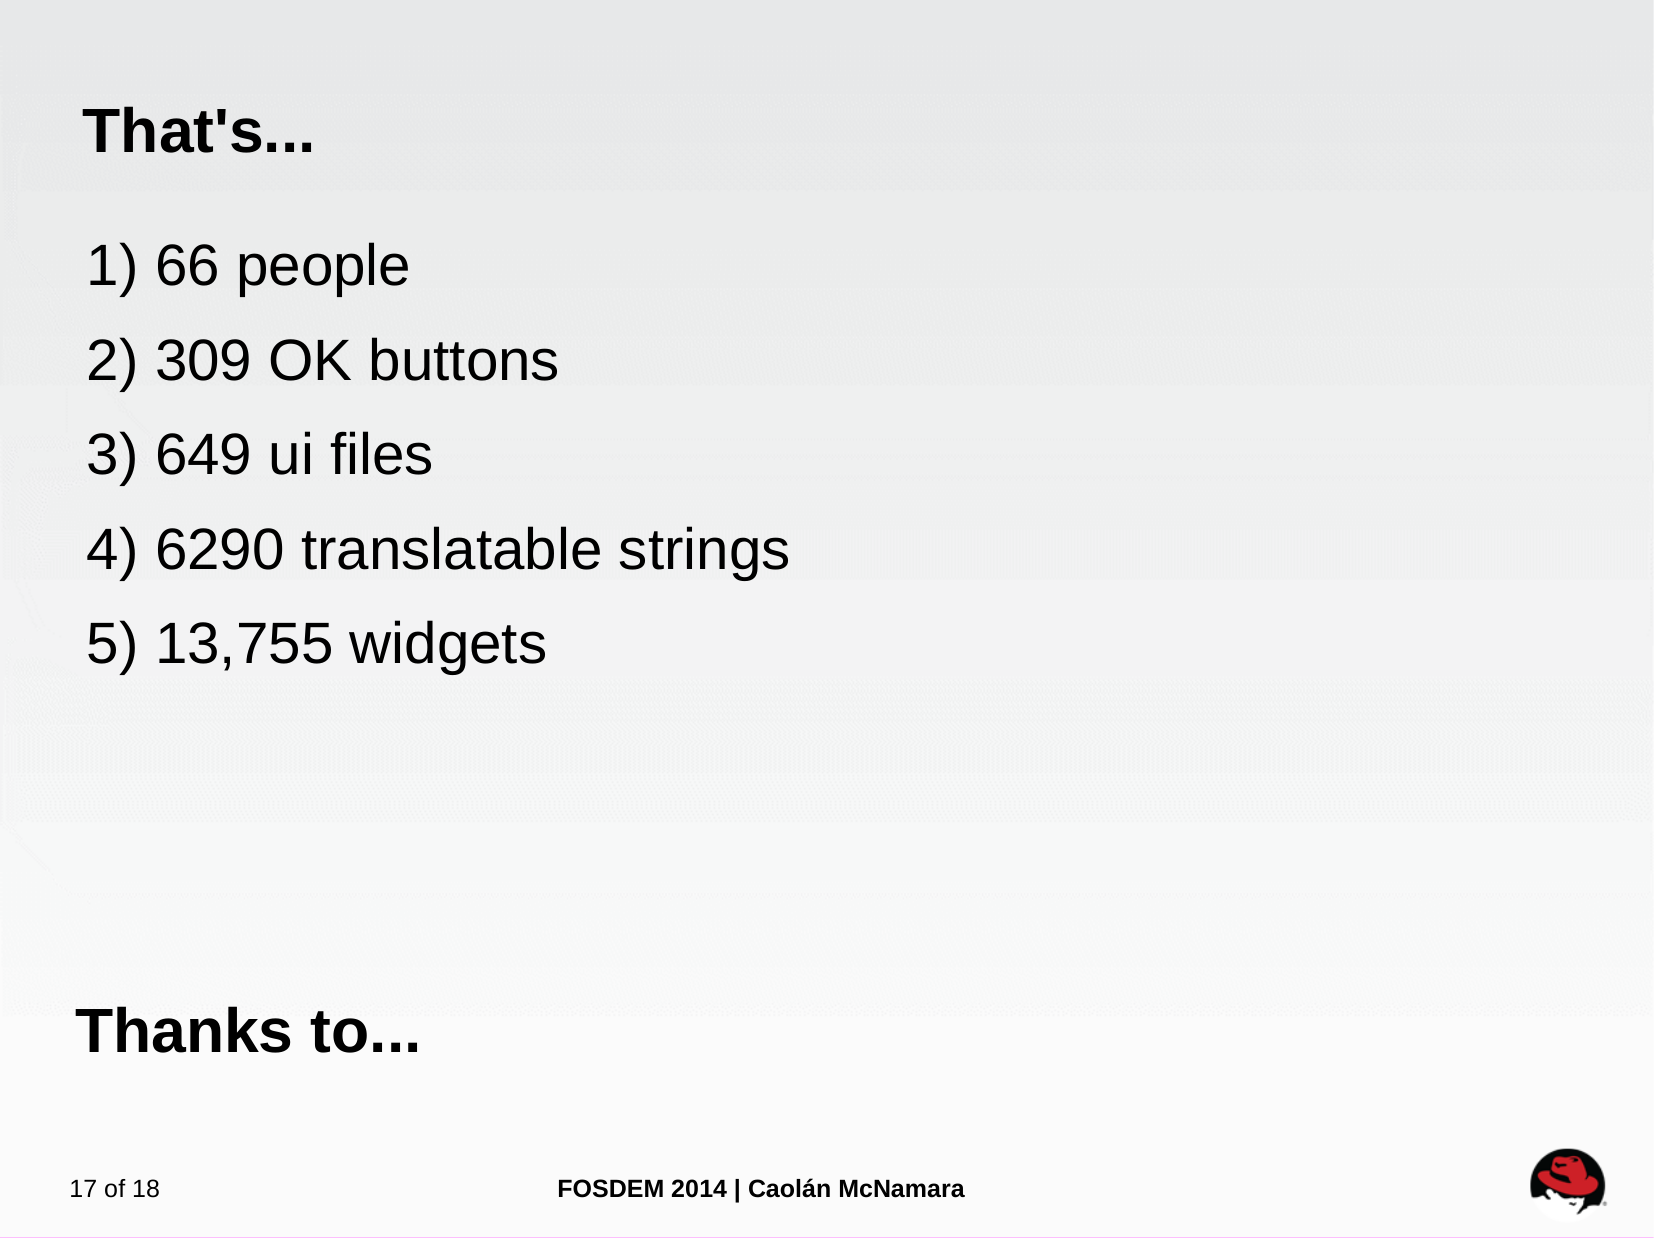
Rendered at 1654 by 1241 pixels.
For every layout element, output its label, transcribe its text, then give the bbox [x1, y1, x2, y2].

title That's... [82, 37, 1571, 226]
list 66 people 309 OK buttons 649 ui files 6290 translatable strings 13,755 widgets [86, 232, 1576, 677]
title Thanks to... [75, 937, 1564, 1126]
picture [0, 0, 1654, 1241]
